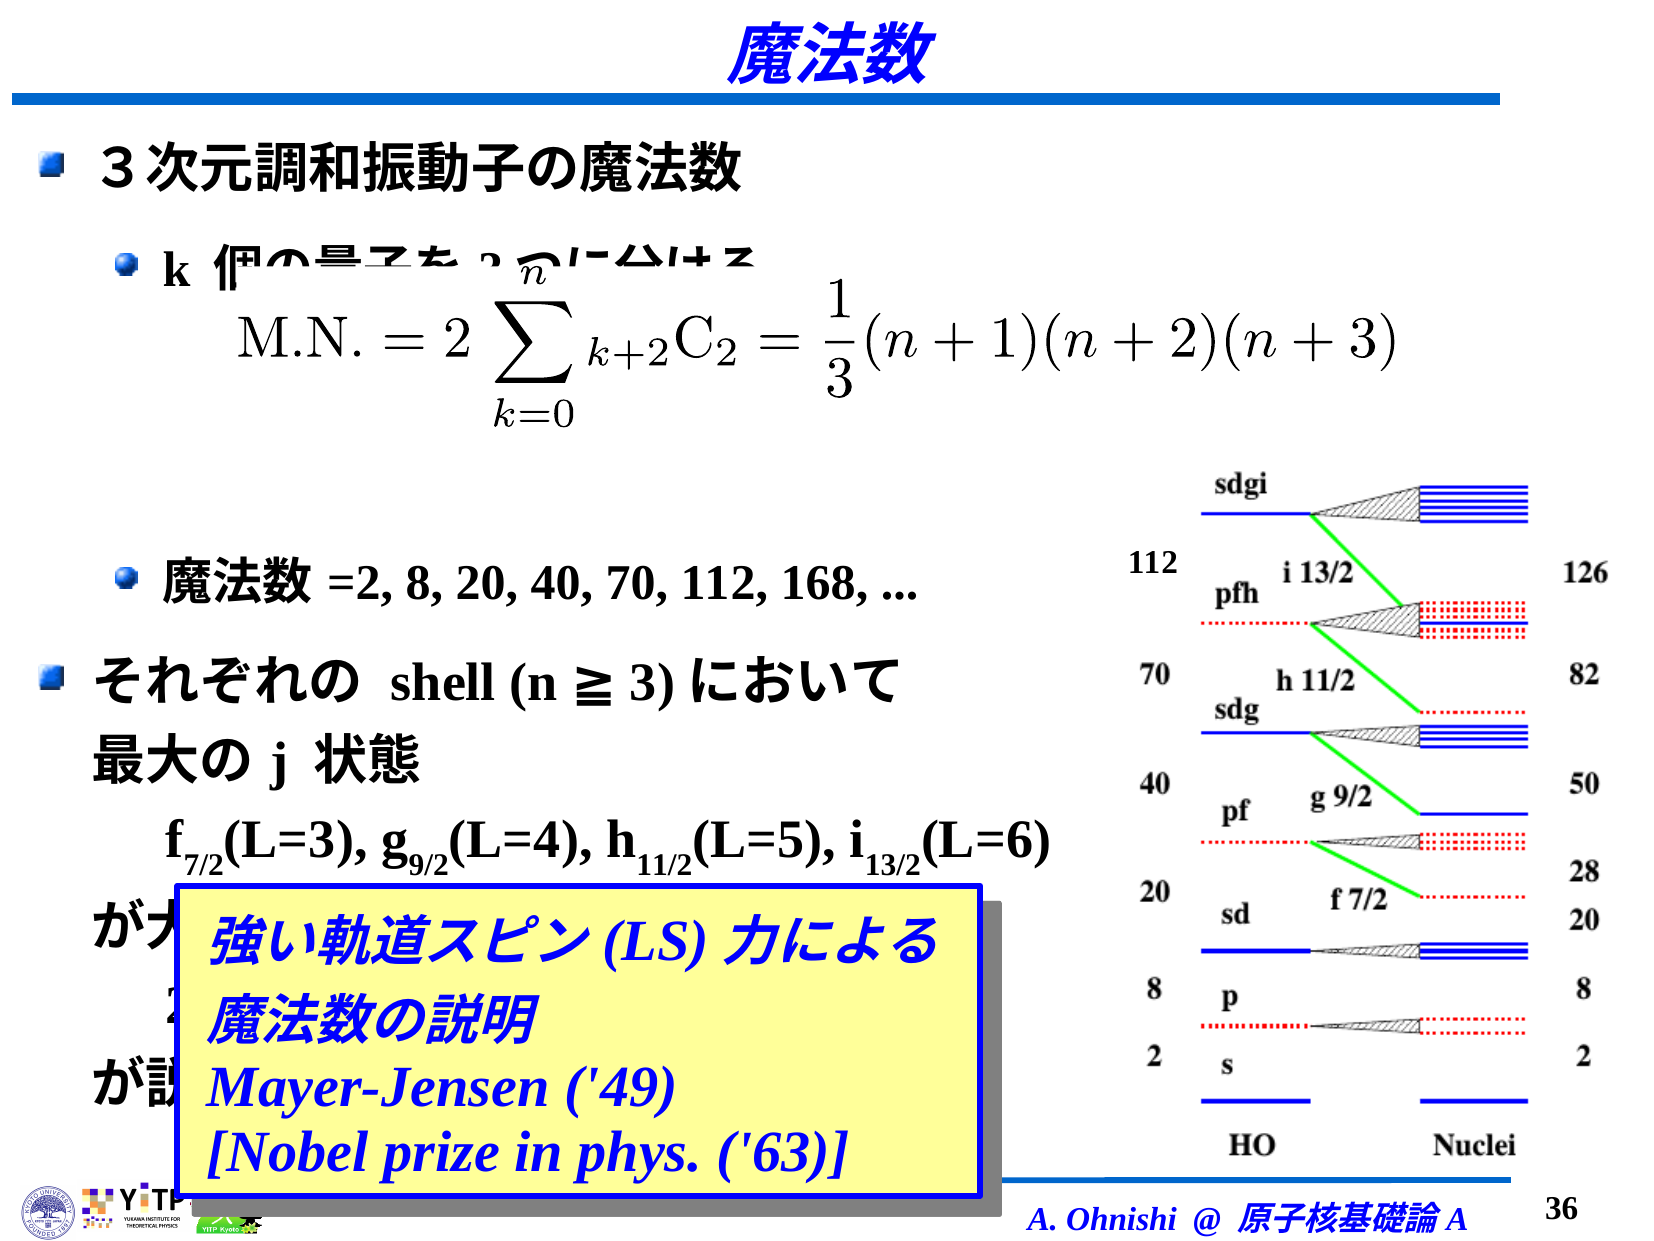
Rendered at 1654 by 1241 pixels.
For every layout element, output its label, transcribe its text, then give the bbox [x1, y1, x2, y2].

picture [1131, 442, 1630, 1168]
text_box 強い軌道スピン(LS)力による 魔法数の説明 Mayer-Jensen ('49) [Nobel prize in phys. ('63)] [177, 885, 981, 1159]
text_box [236, 265, 1401, 428]
list ３次元調和振動子の魔法数 k 個の量子を3つに分ける 魔法数=2, 8, 20, 40, 70, 112, 168, ... それぞれの shell (n ≧ 3)において 最大のj 状態 f7/2(L=3), g9/2(L=4), h11/2(L=5), i13/2(L=6) が大きく下がると、魔法数 2, 8, 20, 28, 50, 82, 126 が説明可能 [20, 124, 1621, 1137]
text_box 112 [1127, 544, 1199, 591]
title 魔法数 [0, 0, 1654, 99]
picture [77, 1179, 263, 1234]
picture [20, 1185, 76, 1241]
